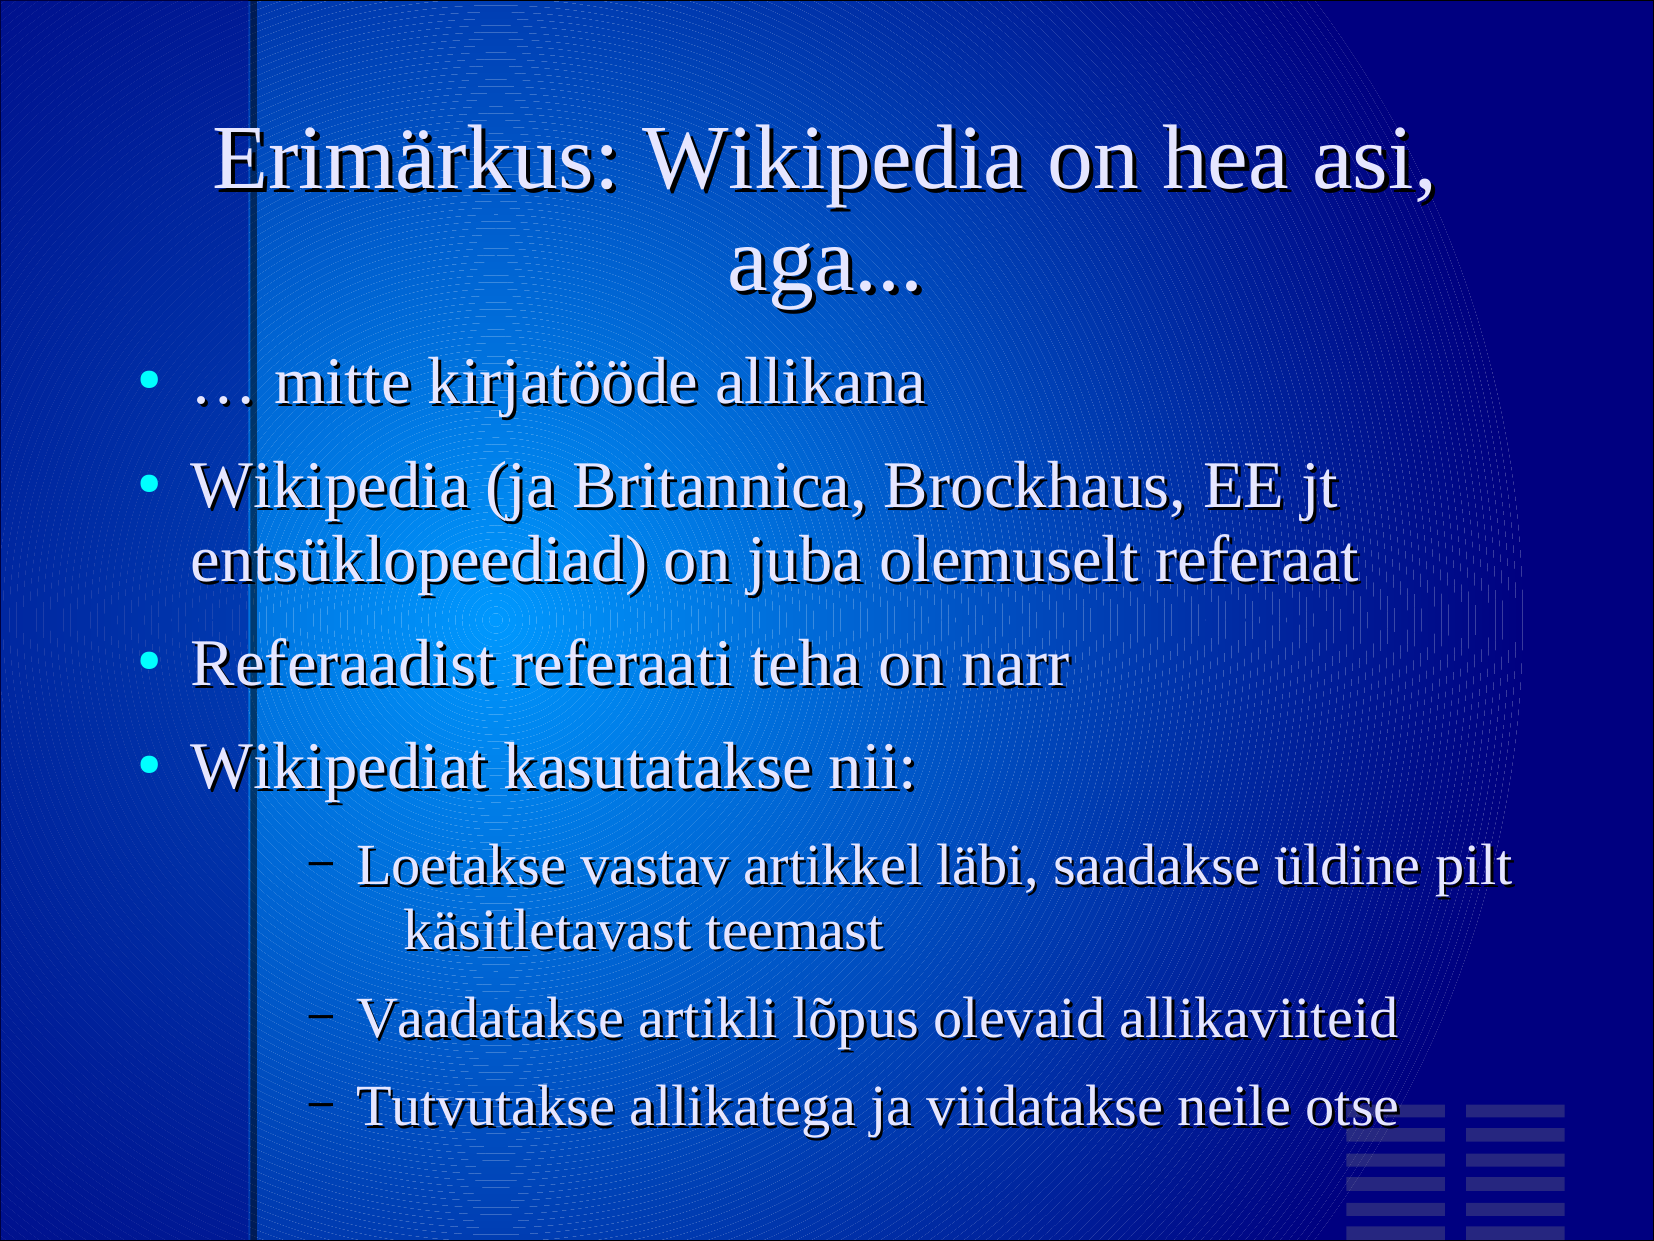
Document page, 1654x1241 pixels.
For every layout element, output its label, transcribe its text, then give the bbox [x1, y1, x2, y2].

list … mitte kirjatööde allikana Wikipedia (ja Britannica, Brockhaus, EE jt entsüklopeediad) on juba olemuselt referaat Referaadist referaati teha on narr Wikipediat kasutatakse nii: Loetakse vastav artikkel läbi, saadakse üldine pilt käsitletavast teemast Vaadatakse artikli lõpus olevaid allikaviiteid Tutvutakse allikatega ja viidatakse neile otse [119, 344, 1533, 1149]
title Erimärkus: Wikipedia on hea asi, aga... [119, 106, 1533, 310]
